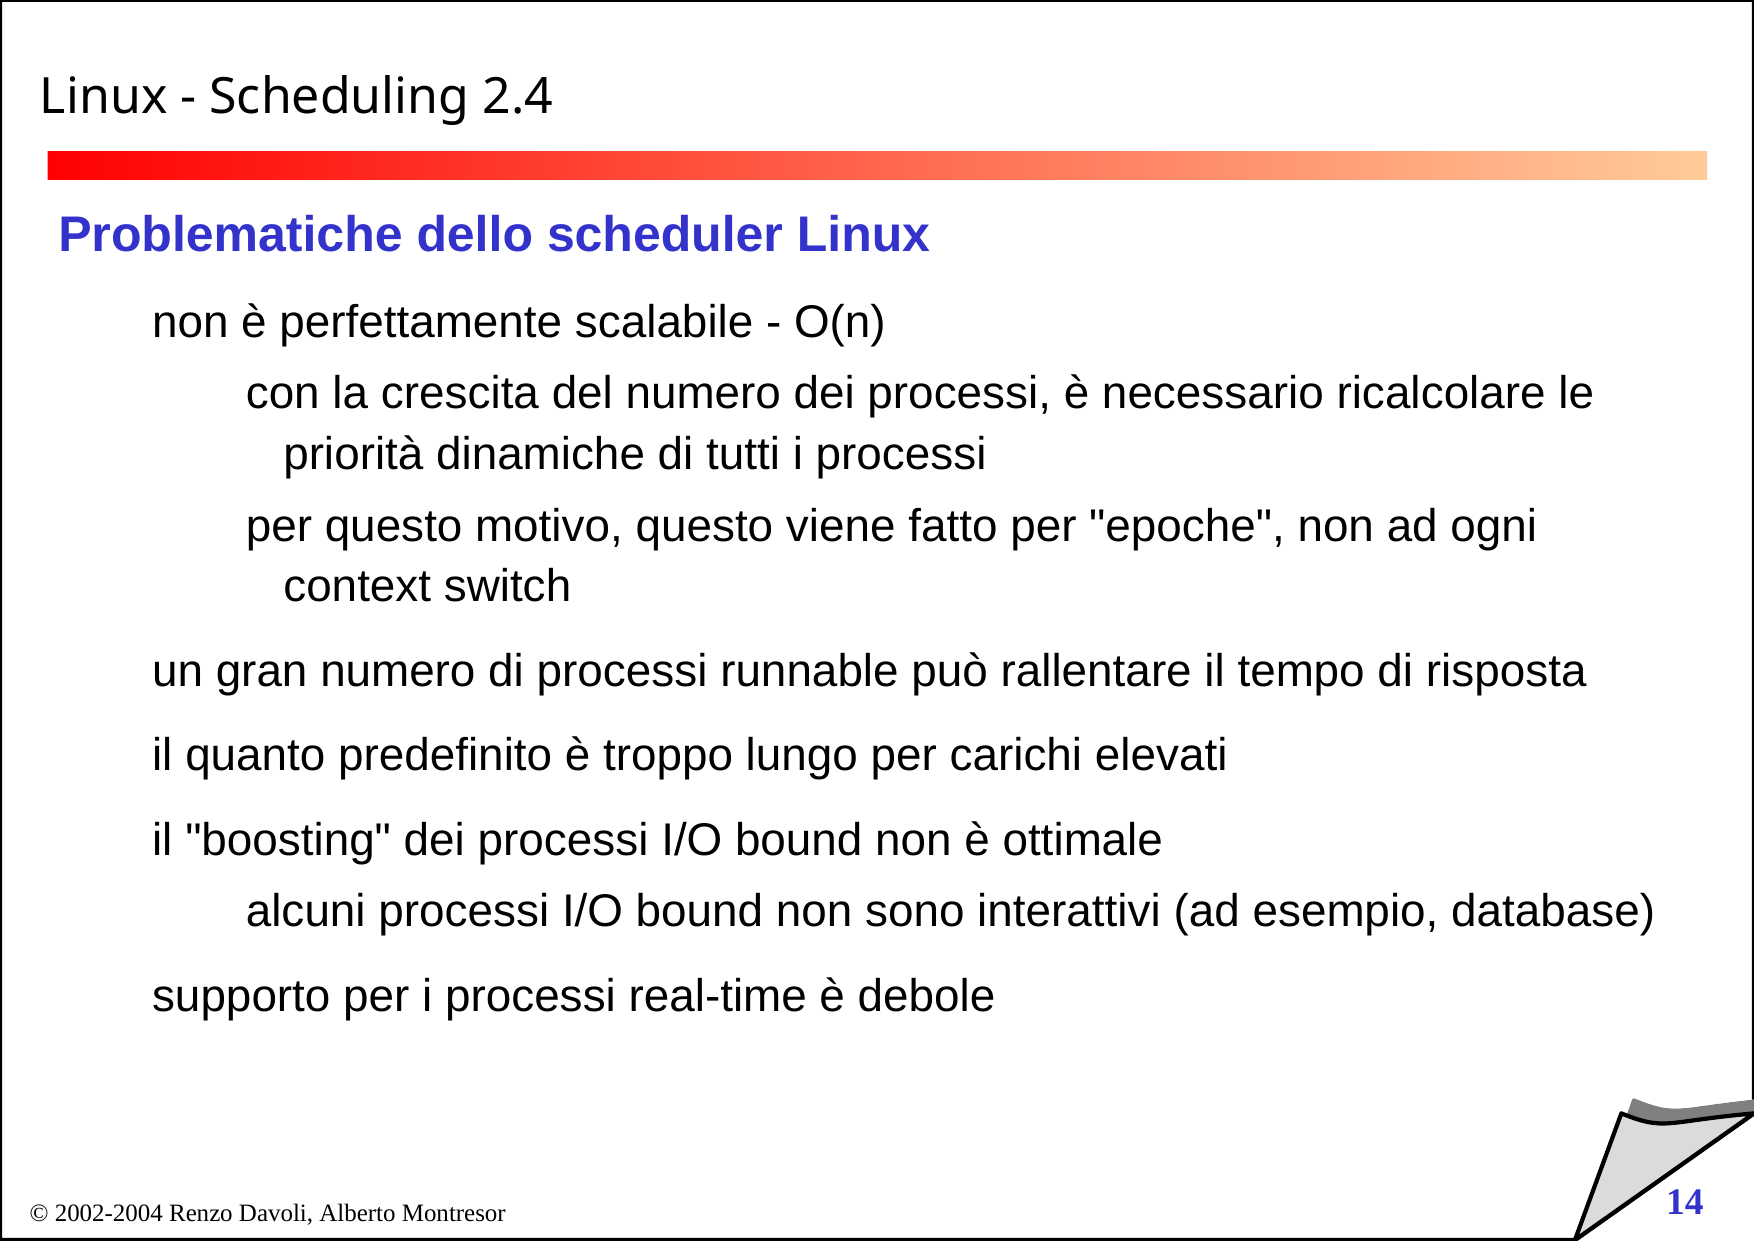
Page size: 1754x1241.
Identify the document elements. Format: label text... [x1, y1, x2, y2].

title Linux - Scheduling 2.4 [40, 49, 1714, 144]
list Problematiche dello scheduler Linux non è perfettamente scalabile - O(n) con la crescita del numero dei processi, è necessario ricalcolare le priorità dinamiche di tutti i processi per questo motivo, questo viene fatto per "epoche", non ad ogni context switch un gran numero di processi runnable può rallentare il tempo di risposta il quanto predefinito è troppo lungo per carichi elevati il "boosting" dei processi I/O bound non è ottimale alcuni processi I/O bound non sono interattivi (ad esempio, database) supporto per i processi real-time è debole [58, 206, 1696, 1080]
